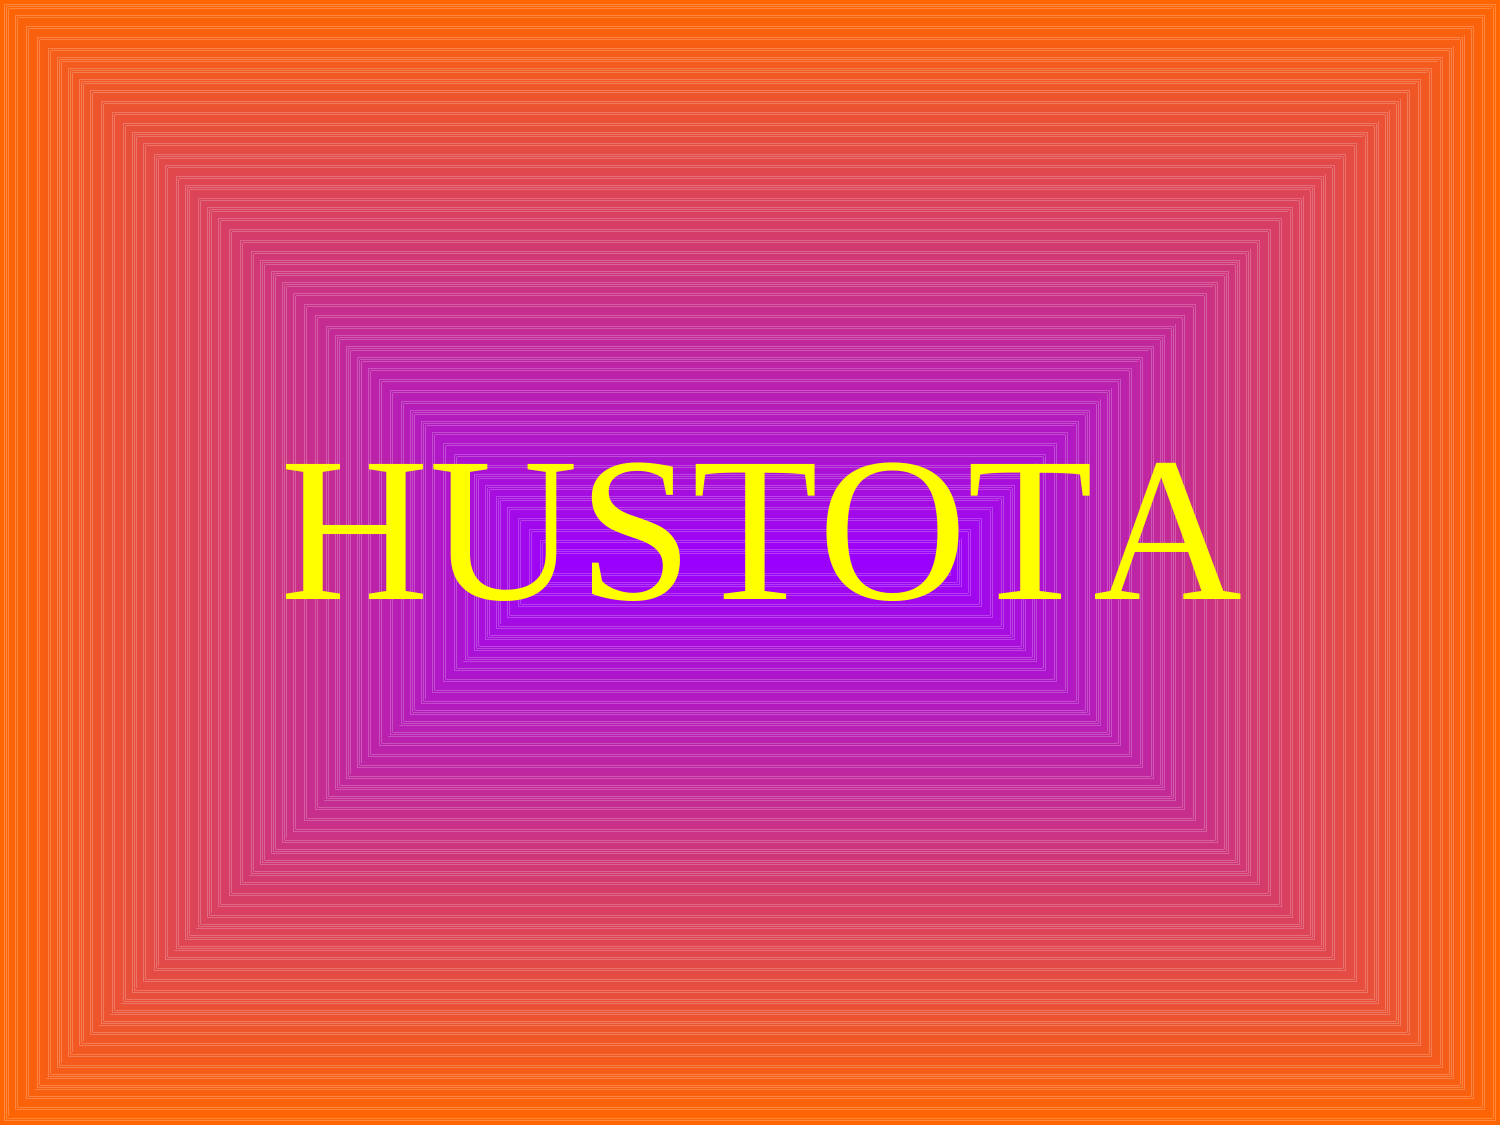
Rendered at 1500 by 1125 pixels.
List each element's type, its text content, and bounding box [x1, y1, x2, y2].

text_box HUSTOTA [100, 385, 1424, 649]
